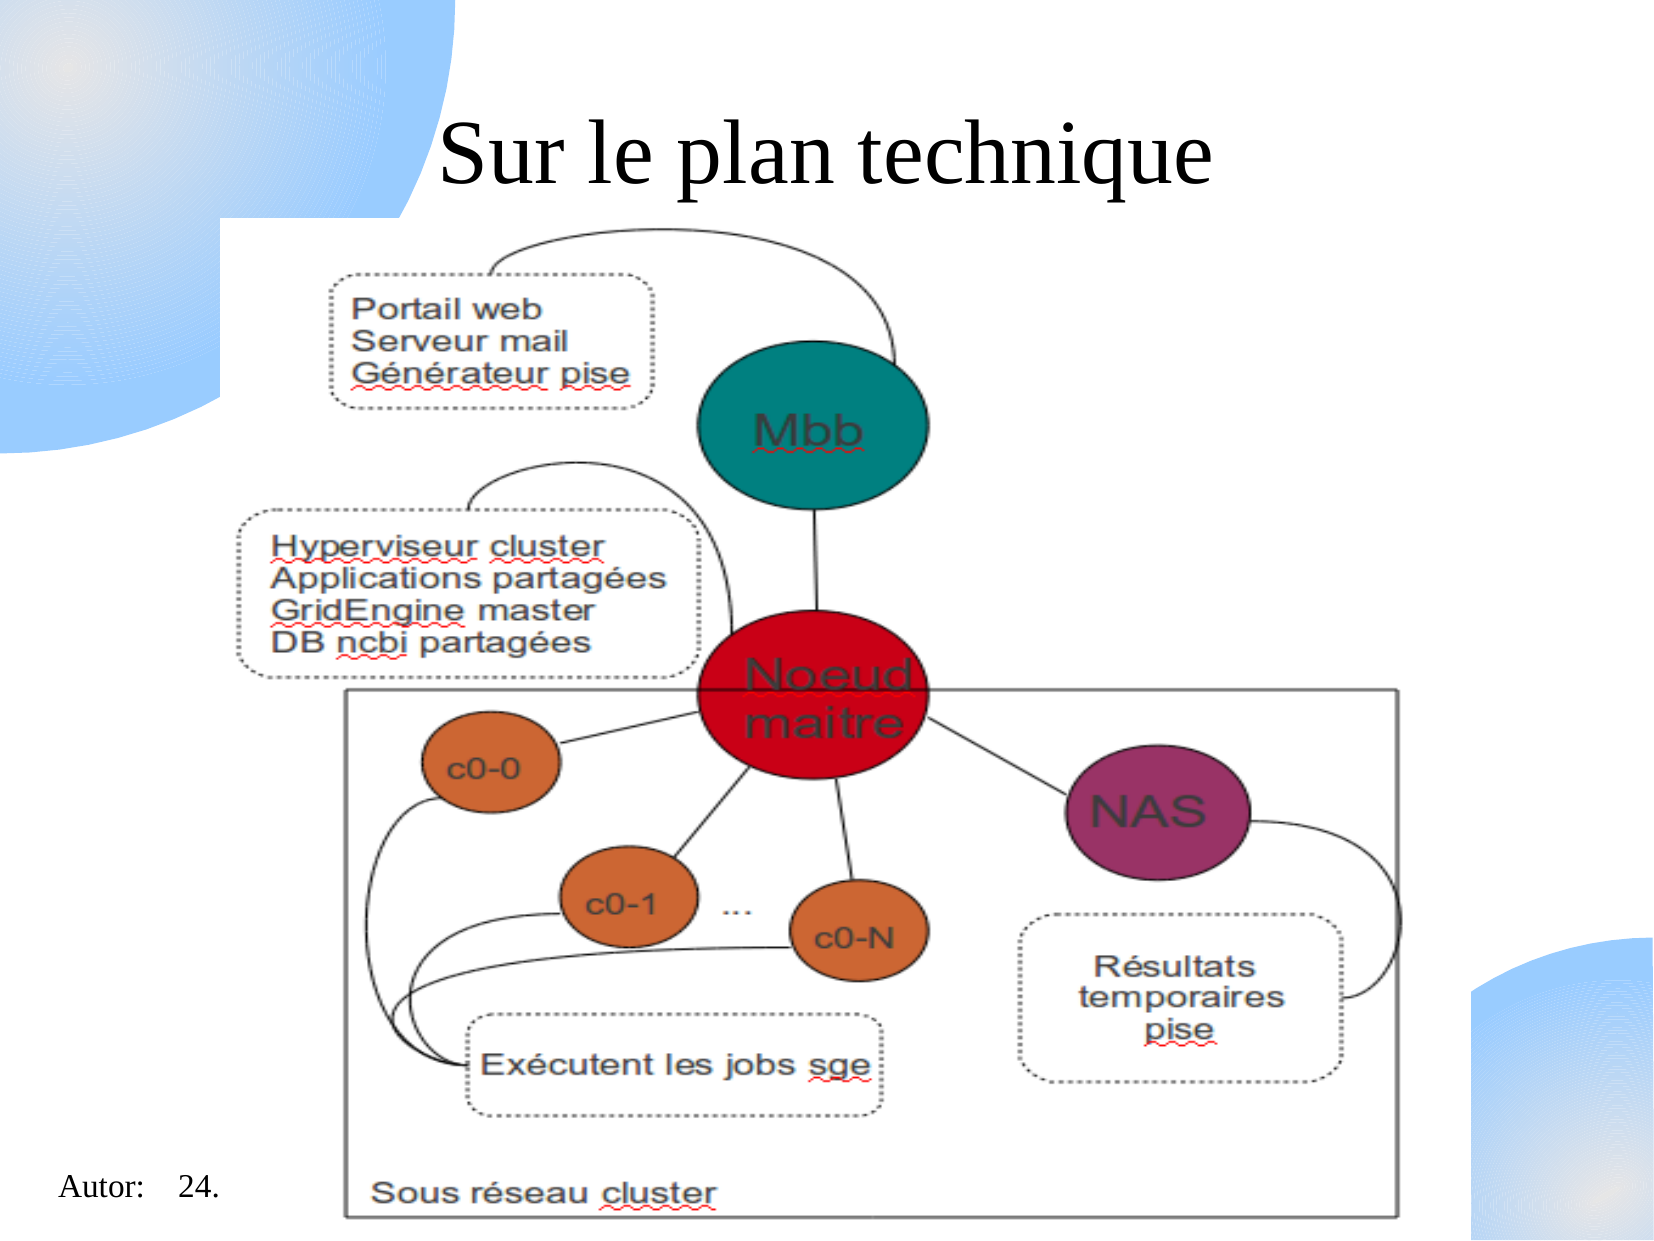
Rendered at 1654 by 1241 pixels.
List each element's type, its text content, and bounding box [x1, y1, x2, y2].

picture [220, 218, 1471, 1241]
title Sur le plan technique [82, 49, 1571, 257]
